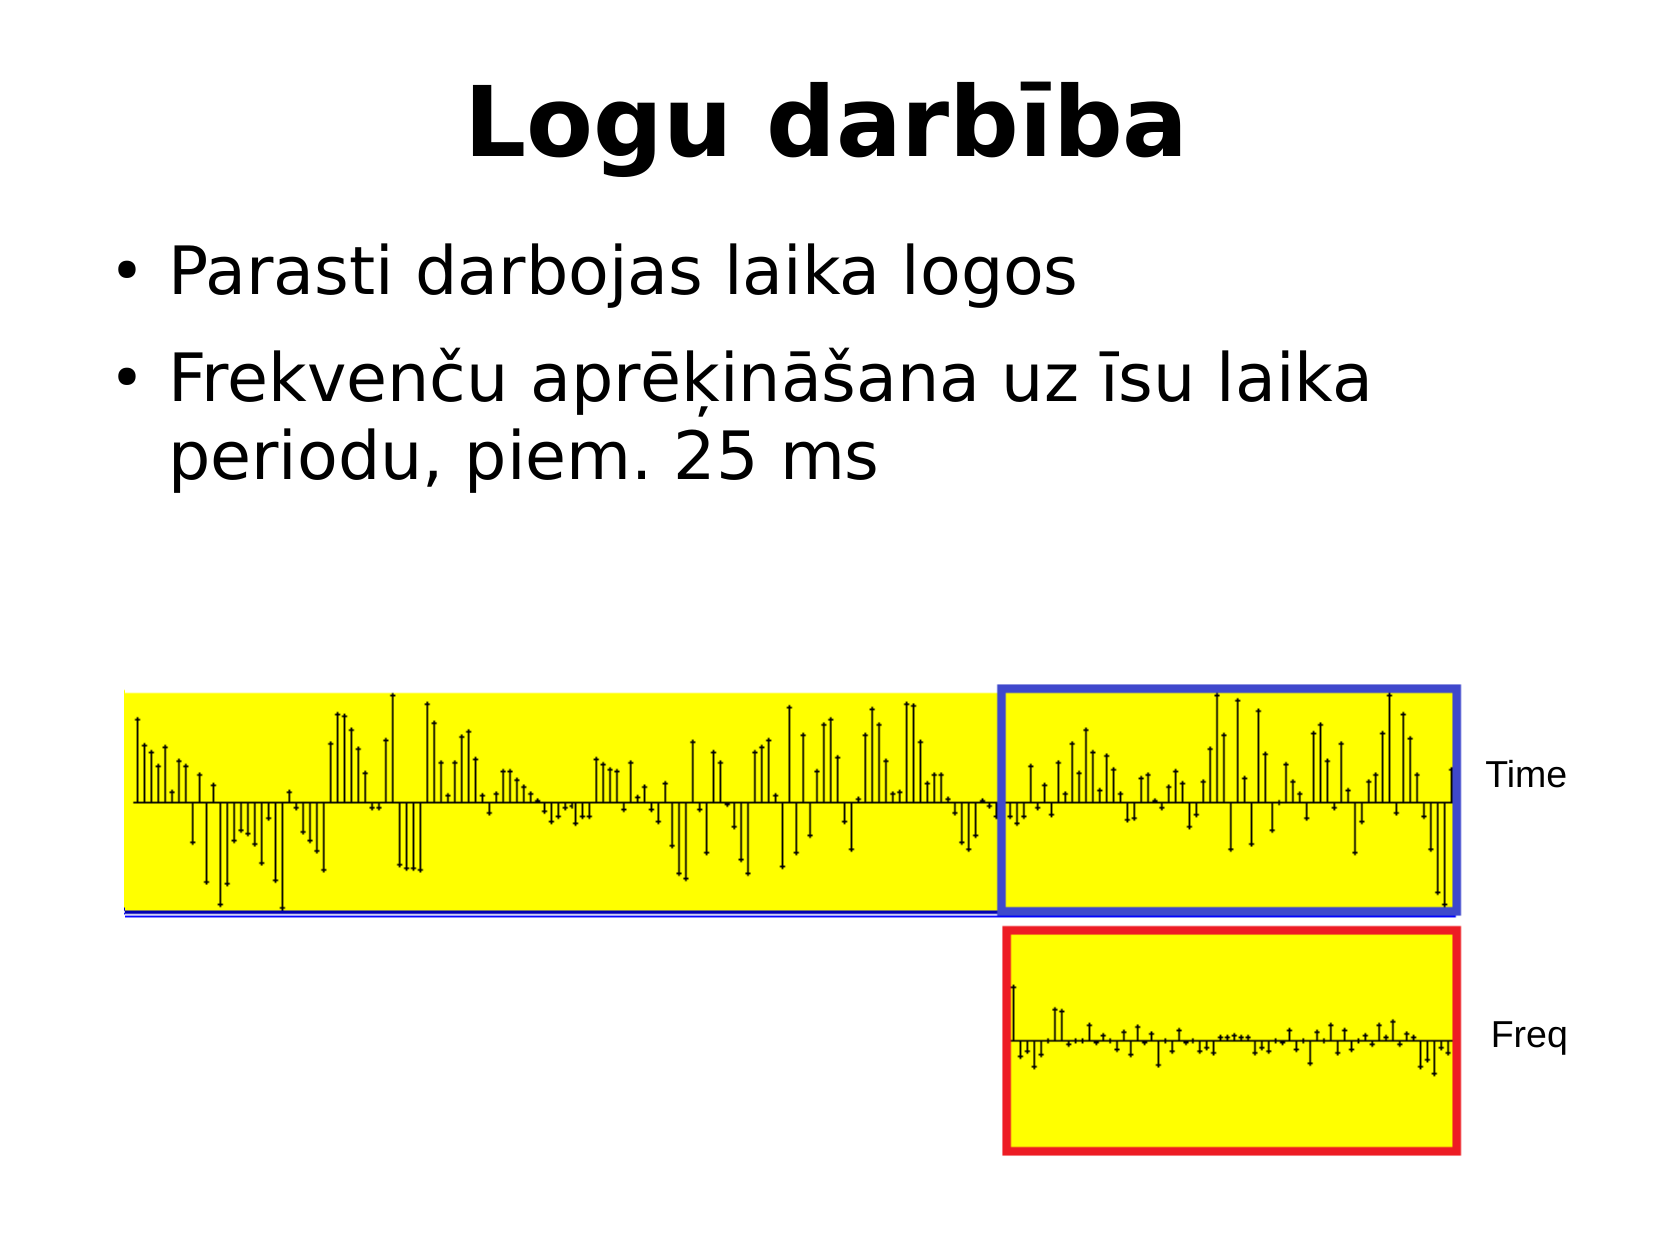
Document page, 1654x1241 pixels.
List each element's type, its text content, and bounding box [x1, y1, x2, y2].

list Parasti darbojas laika logos Frekvenču aprēķināšana uz īsu laika periodu, piem. 25 ms [82, 225, 1538, 683]
text_box Freq [1476, 1003, 1619, 1063]
text_box Time [1470, 742, 1623, 802]
picture [124, 680, 1489, 1179]
title Logu darbība [82, 49, 1571, 196]
